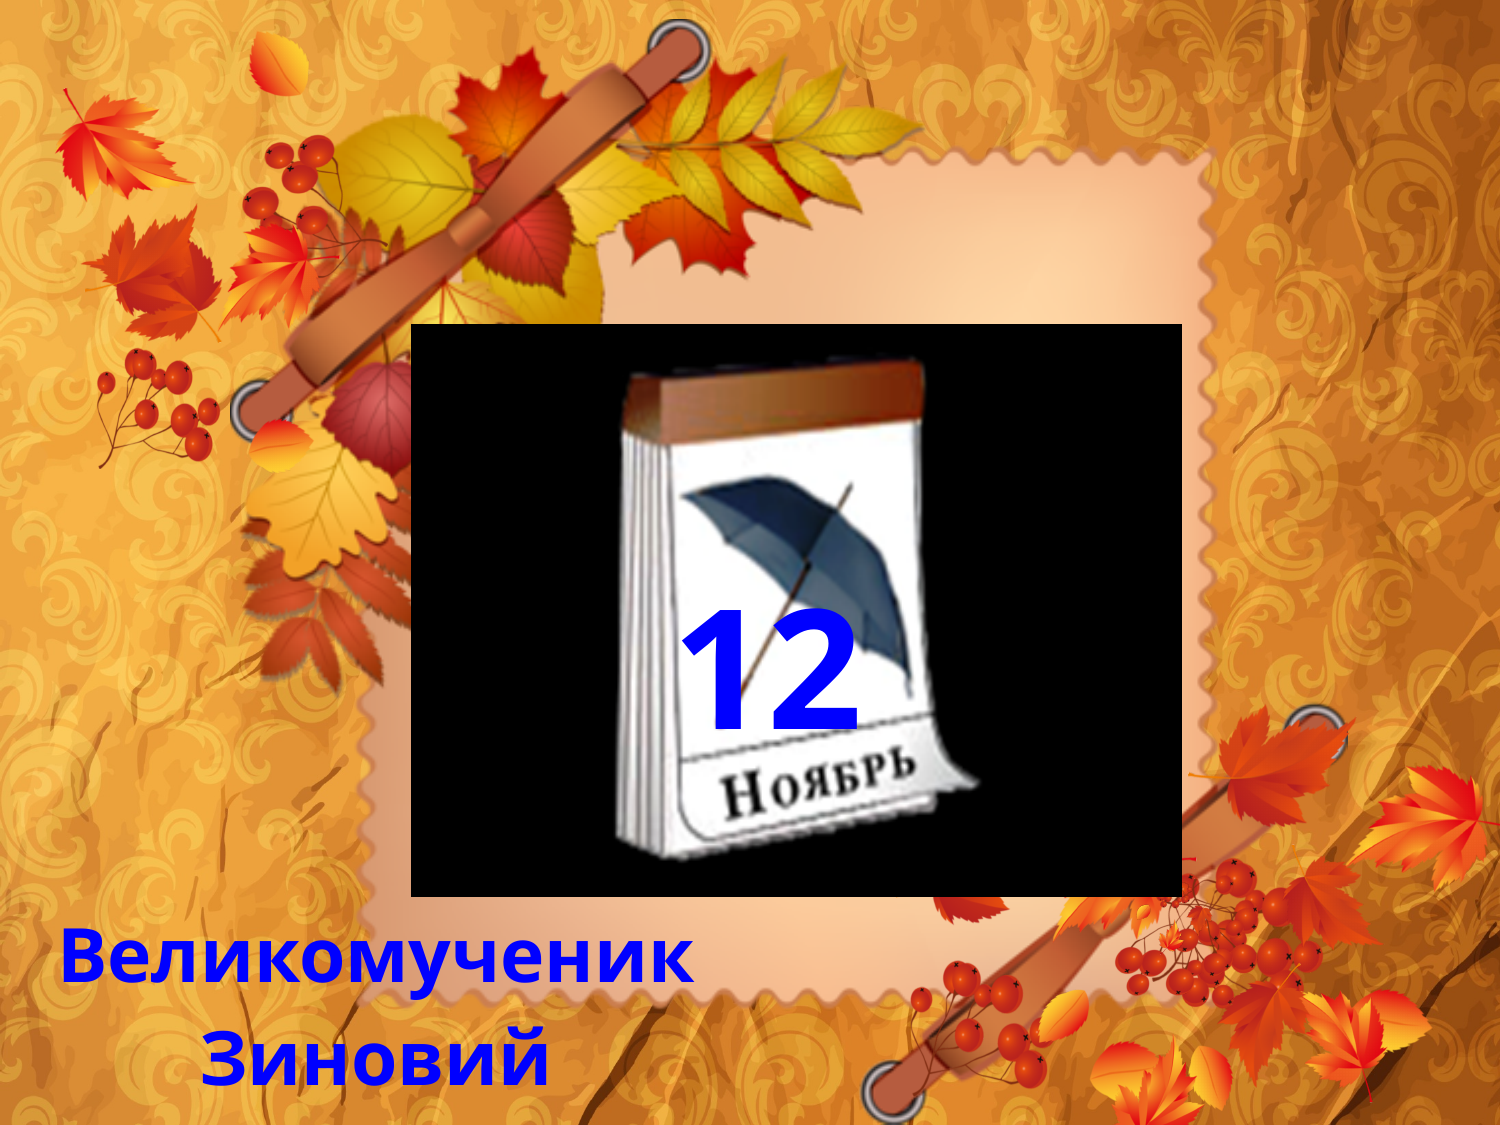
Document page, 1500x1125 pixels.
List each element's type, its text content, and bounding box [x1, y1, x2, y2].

picture [0, 0, 1500, 1125]
text_box Великомученик Зиновий [0, 885, 857, 1124]
text_box 12 [590, 531, 945, 798]
